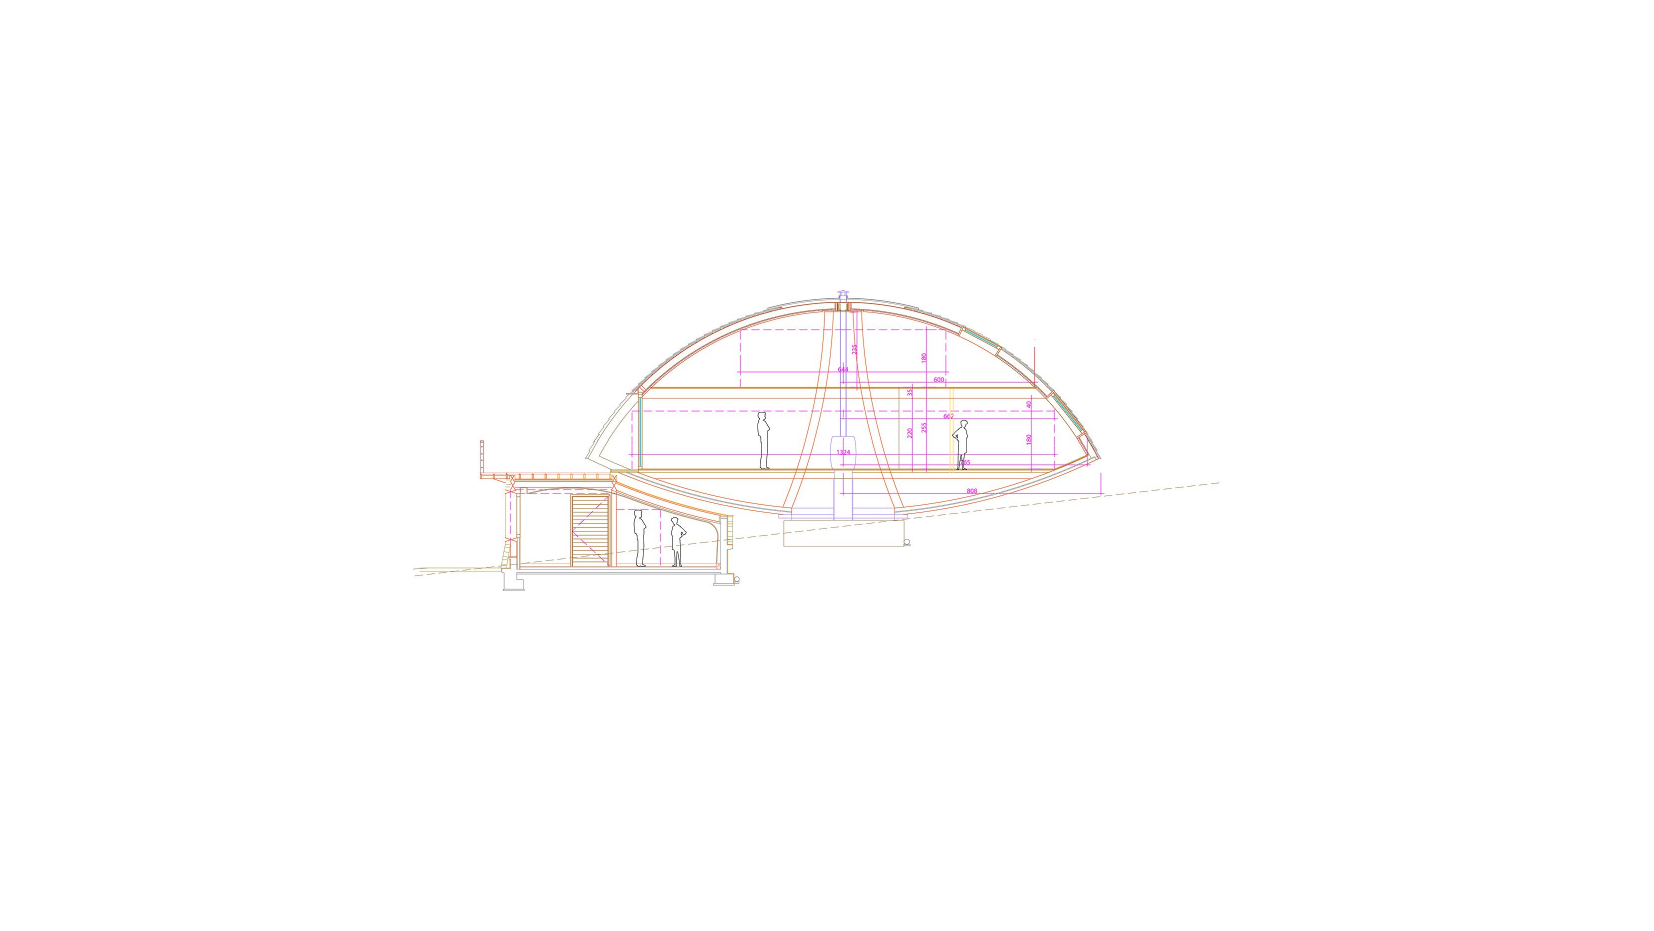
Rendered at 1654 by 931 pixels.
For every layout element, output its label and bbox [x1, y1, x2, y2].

picture [413, 290, 1223, 591]
